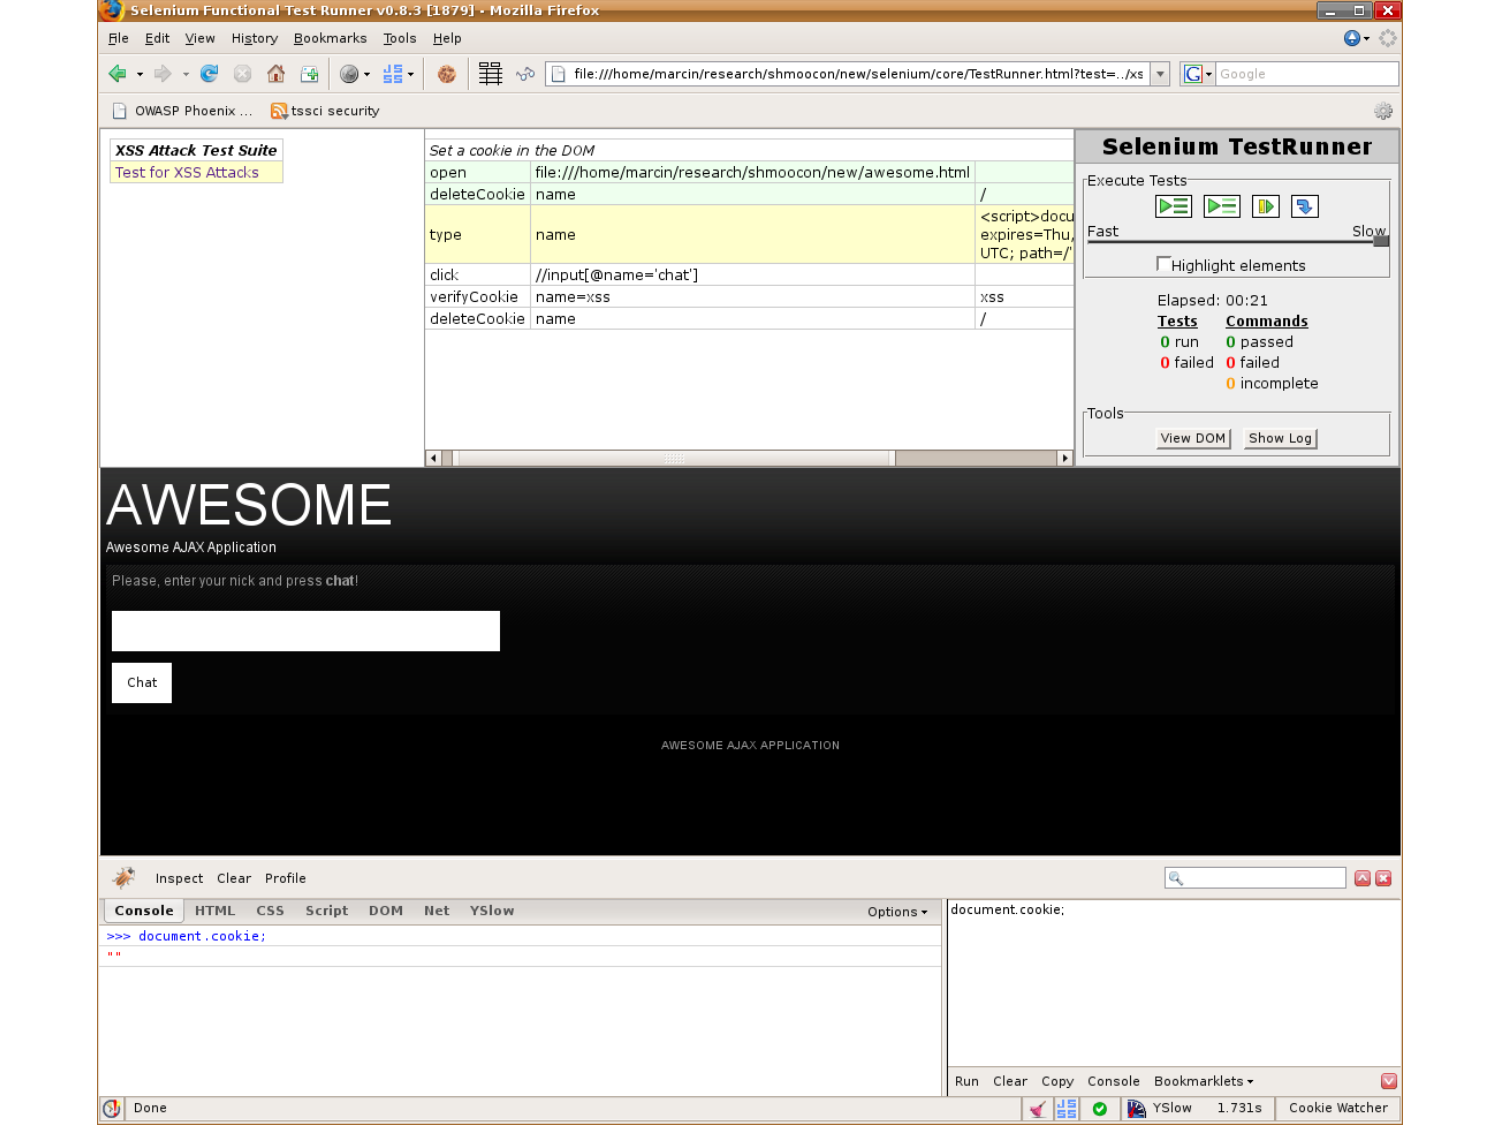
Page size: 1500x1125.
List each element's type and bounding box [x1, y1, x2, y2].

text_box [1403, 0, 1500, 1125]
text_box [0, 0, 97, 1125]
picture [97, 0, 1403, 1125]
